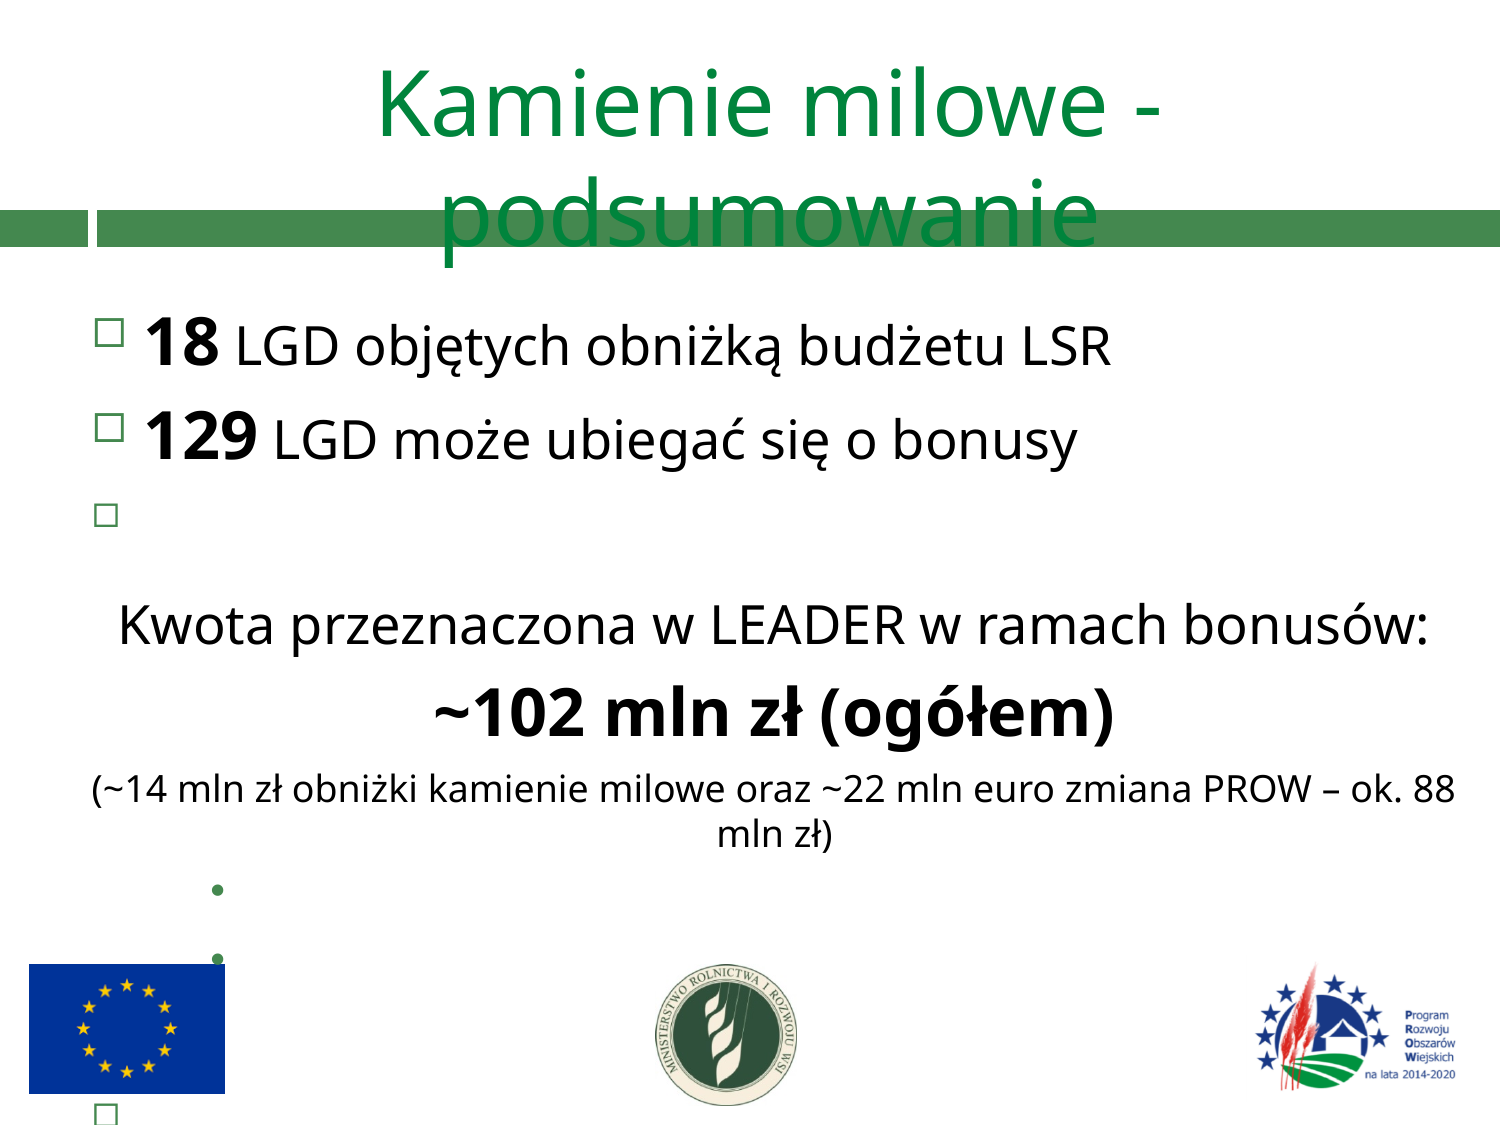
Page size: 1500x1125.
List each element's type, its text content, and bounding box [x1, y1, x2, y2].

list 18 LGD objętych obniżką budżetu LSR 129 LGD może ubiegać się o bonusy Kwota przeznaczona w LEADER w ramach bonusów: ~102 mln zł (ogółem) (~14 mln zł obniżki kamienie milowe oraz ~22 mln euro zmiana PROW – ok. 88 mln zł) [76, 290, 1479, 941]
title Kamienie milowe - podsumowanie [100, 37, 1438, 201]
